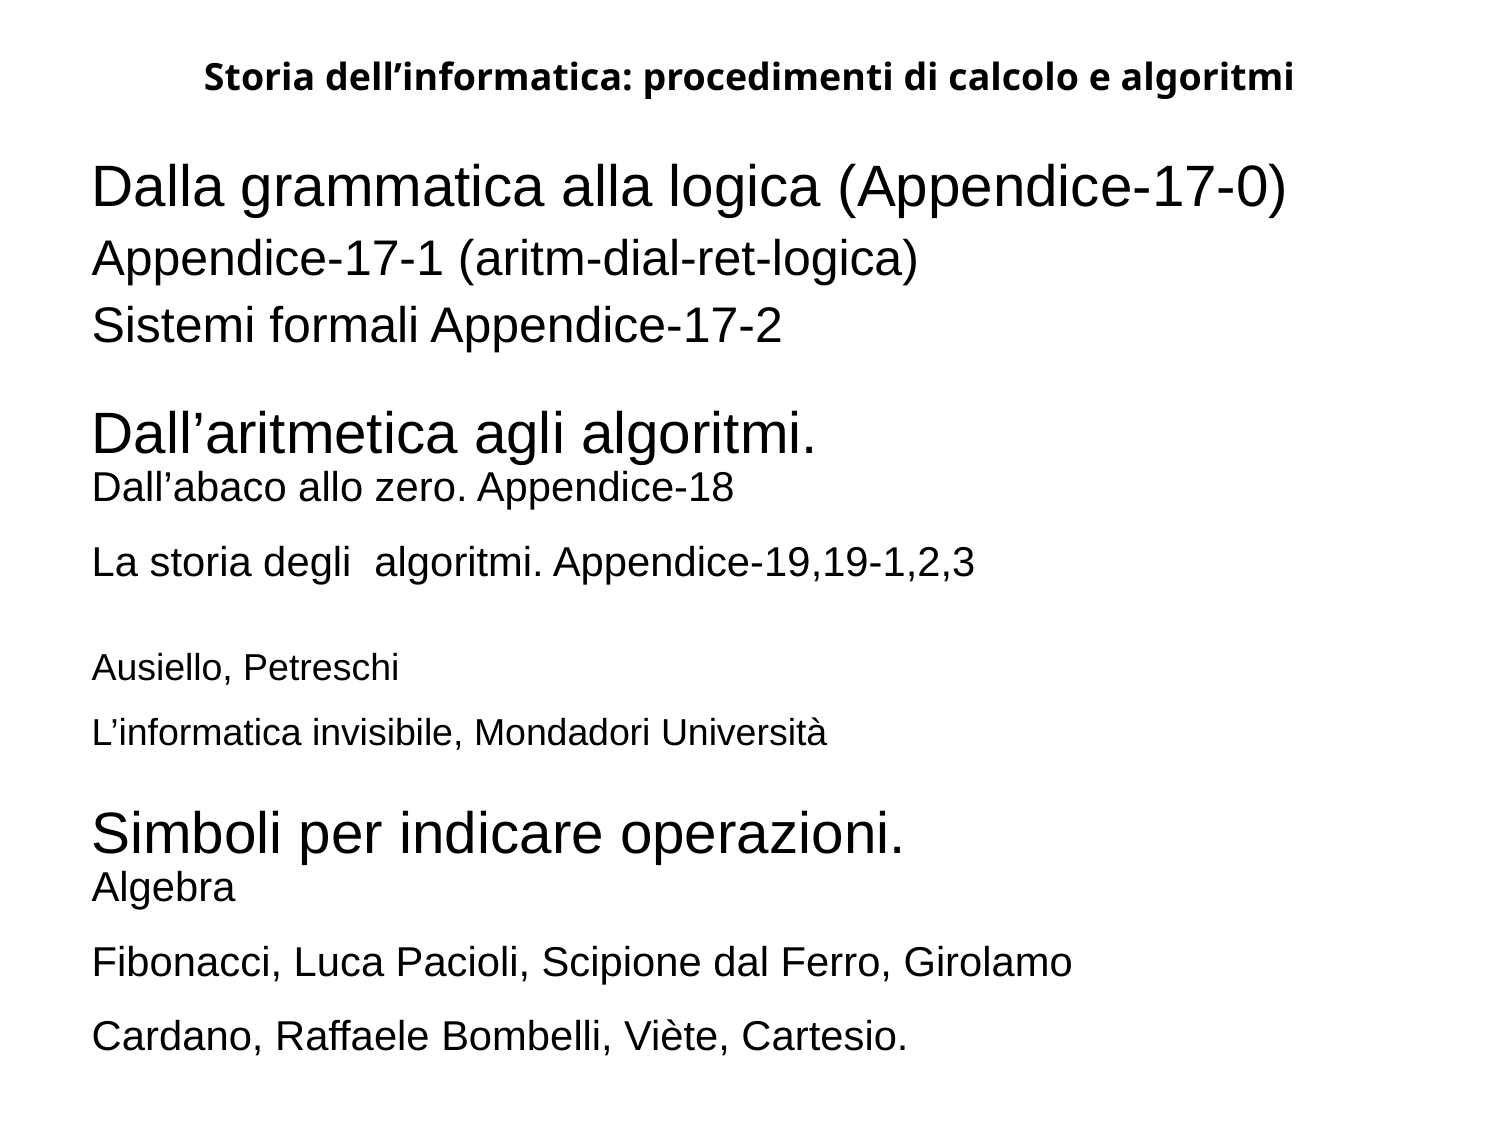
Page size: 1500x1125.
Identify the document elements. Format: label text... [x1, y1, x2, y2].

list Dalla grammatica alla logica (Appendice-17-0) Appendice-17-1 (aritm-dial-ret-logica) Sistemi formali Appendice-17-2 Dall’aritmetica agli algoritmi. Dall’abaco allo zero. Appendice-18 La storia degli algoritmi. Appendice-19,19-1,2,3 Ausiello, Petreschi L’informatica invisibile, Mondadori Università Simboli per indicare operazioni. Algebra Fibonacci, Luca Pacioli, Scipione dal Ferro, Girolamo Cardano, Raffaele Bombelli, Viète, Cartesio. [76, 148, 1427, 1005]
title Storia dell’informatica: procedimenti di calcolo e algoritmi [75, 45, 1425, 114]
